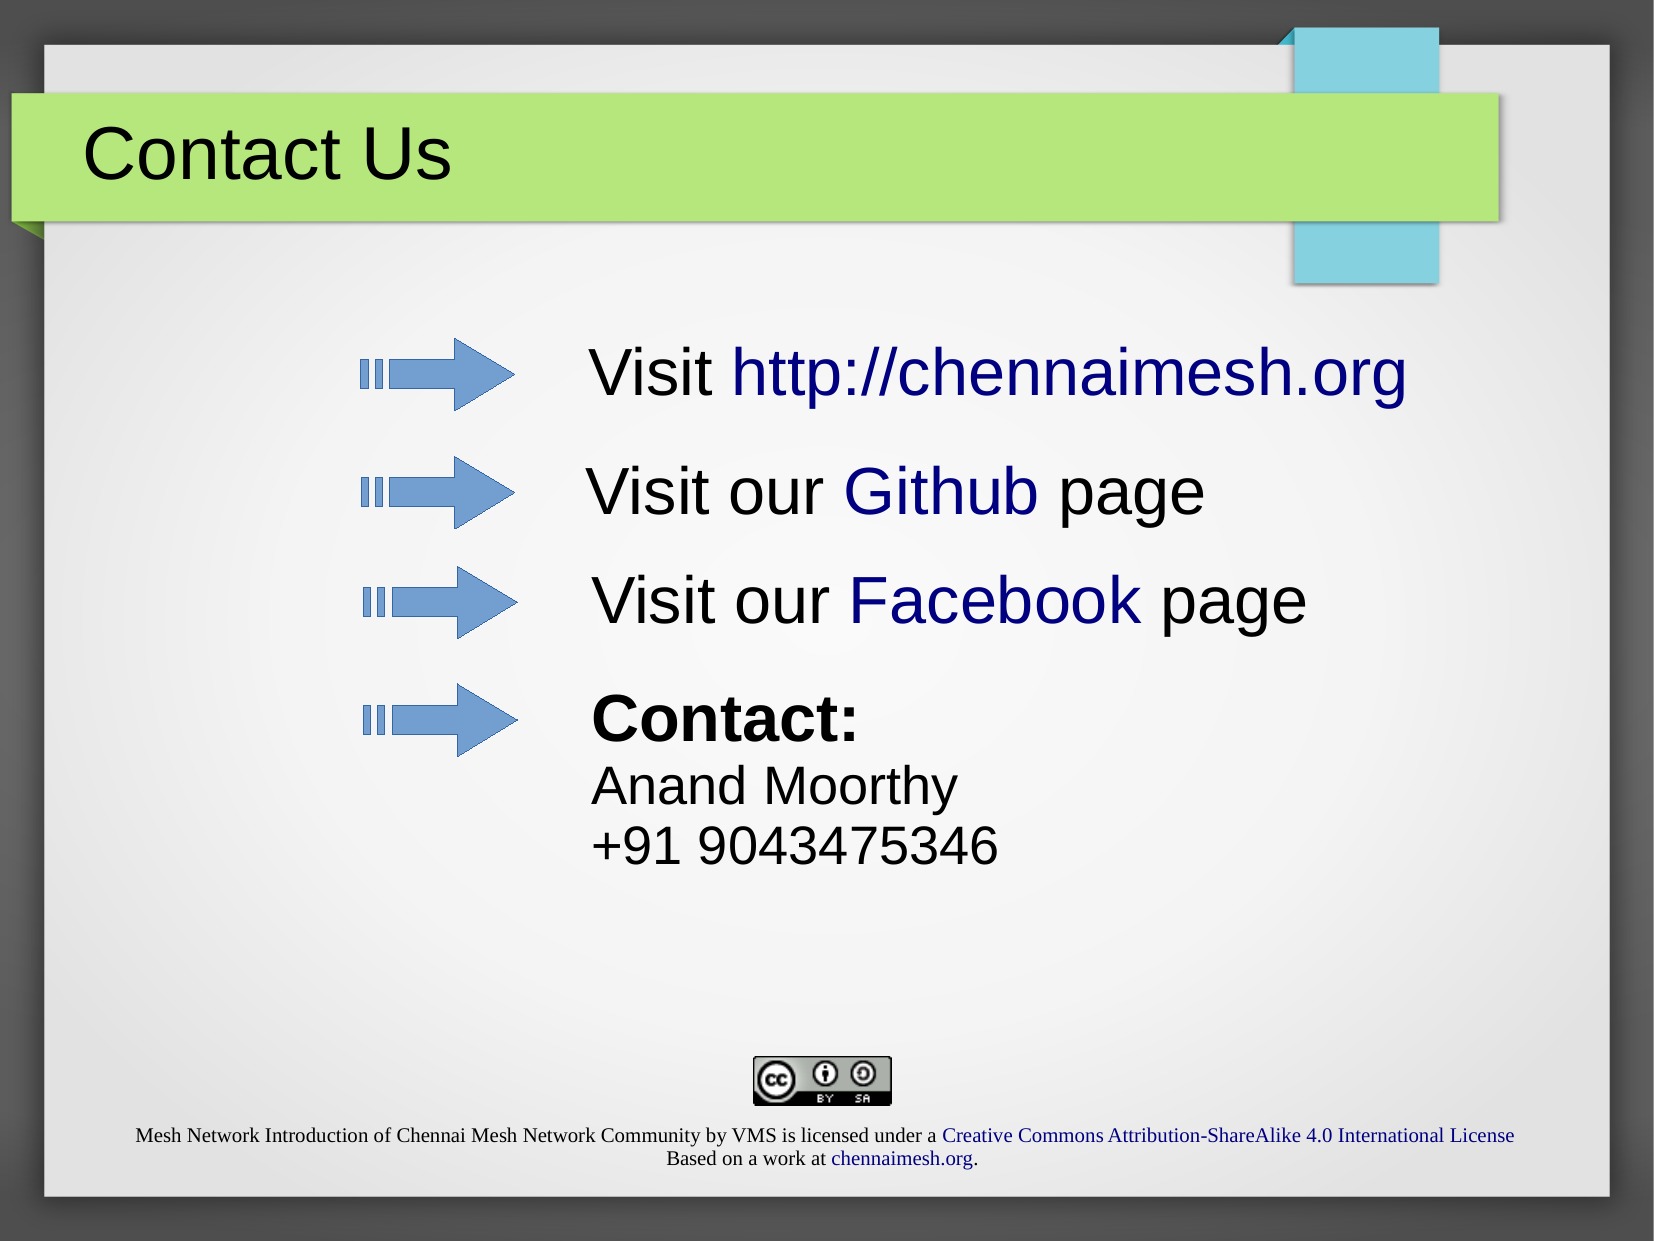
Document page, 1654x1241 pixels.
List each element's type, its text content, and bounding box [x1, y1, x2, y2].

text_box [363, 587, 371, 617]
text_box [392, 566, 518, 639]
text_box [360, 359, 369, 389]
text_box [389, 338, 515, 411]
title Contact Us [82, 94, 1264, 213]
text_box Visit our Github page [571, 446, 1224, 536]
text_box [389, 456, 515, 529]
text_box [377, 587, 385, 617]
list [82, 295, 1571, 1015]
text_box [377, 705, 385, 735]
text_box [375, 359, 383, 389]
text_box Contact: Anand Moorthy +91 9043475346 [576, 673, 1016, 885]
text_box [375, 477, 383, 507]
text_box [392, 683, 518, 757]
text_box Visit http://chennaimesh.org [573, 327, 1427, 418]
picture [0, 0, 1654, 1241]
text_box Visit our Facebook page [576, 555, 1326, 646]
text_box [361, 477, 369, 507]
text_box [363, 705, 371, 735]
